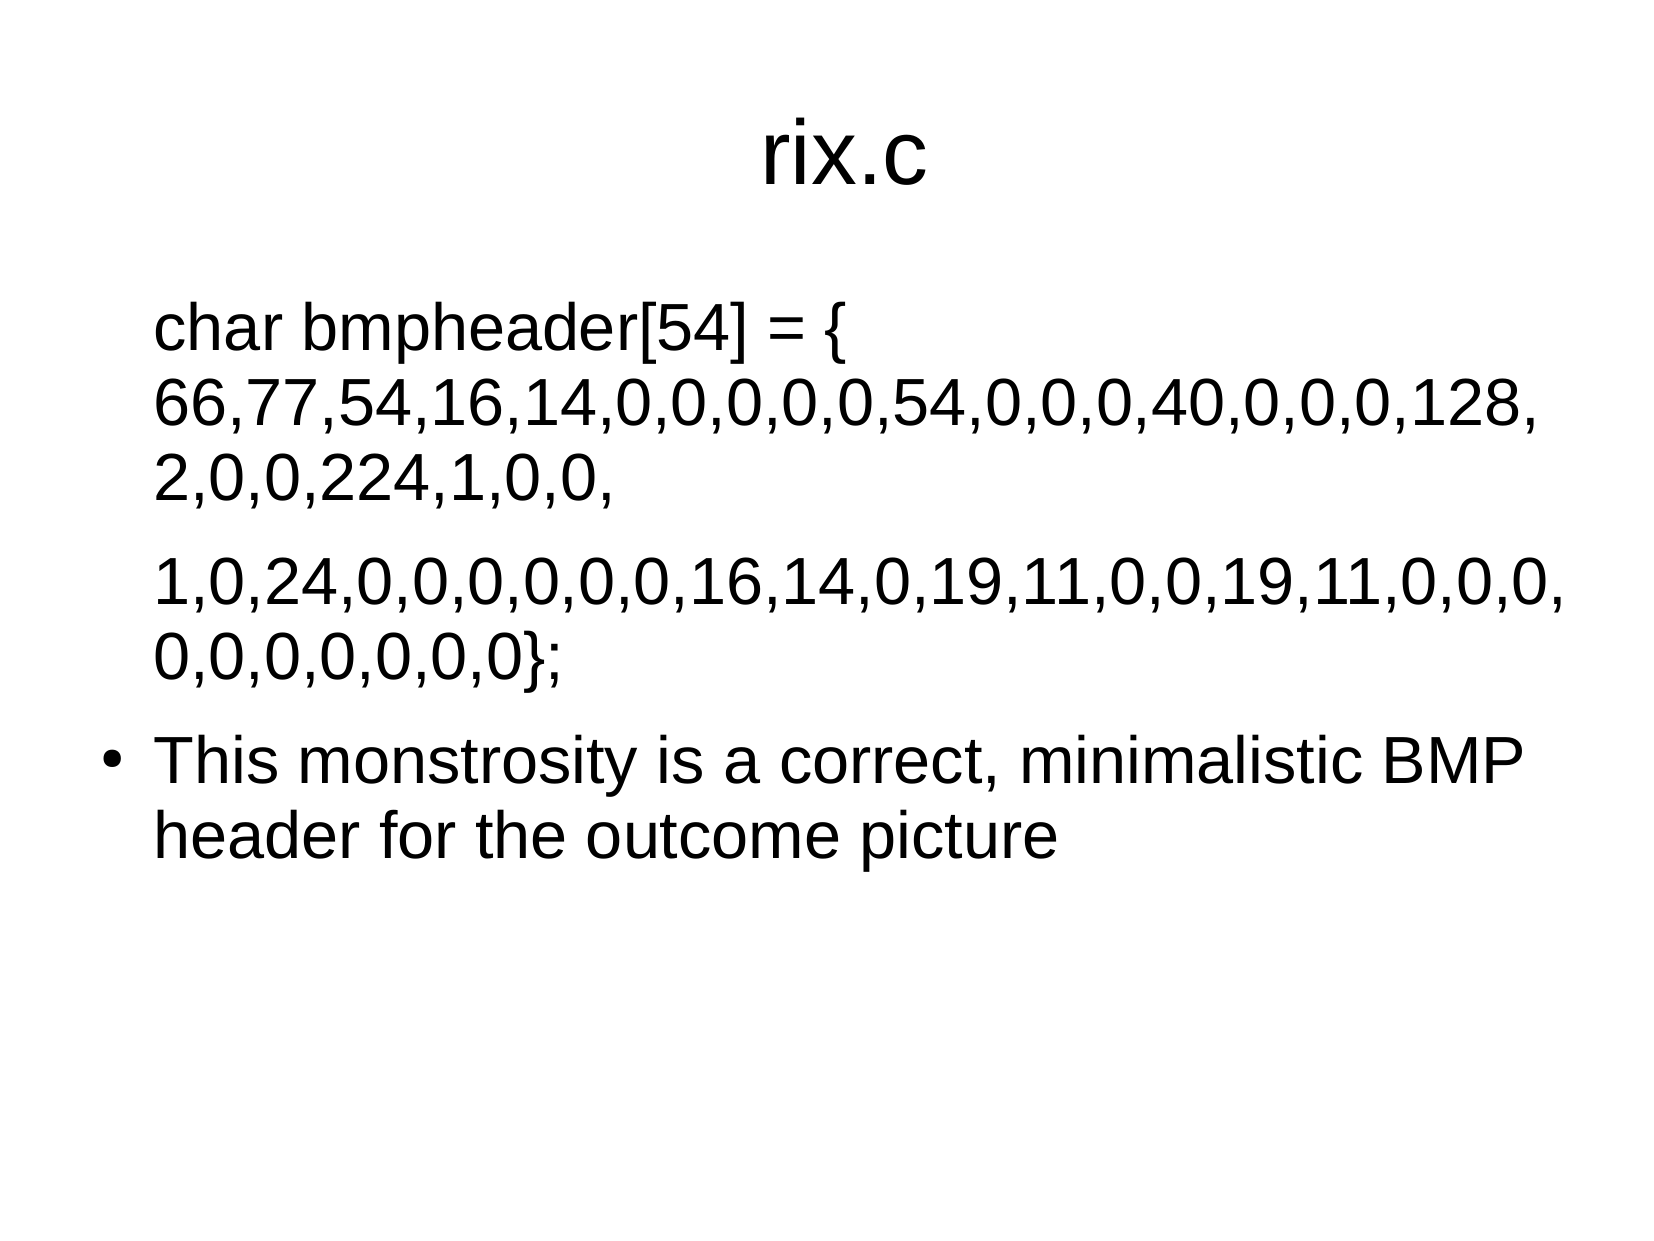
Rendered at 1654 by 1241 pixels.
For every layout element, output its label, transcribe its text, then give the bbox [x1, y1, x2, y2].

title rix.c [82, 49, 1571, 257]
list char bmpheader[54] = { 66,77,54,16,14,0,0,0,0,0,54,0,0,0,40,0,0,0,128,2,0,0,224,1,0,0, 1,0,24,0,0,0,0,0,0,16,14,0,19,11,0,0,19,11,0,0,0,0,0,0,0,0,0,0}; This monstrosity is a correct, minimalistic BMP header for the outcome picture [82, 290, 1571, 1158]
